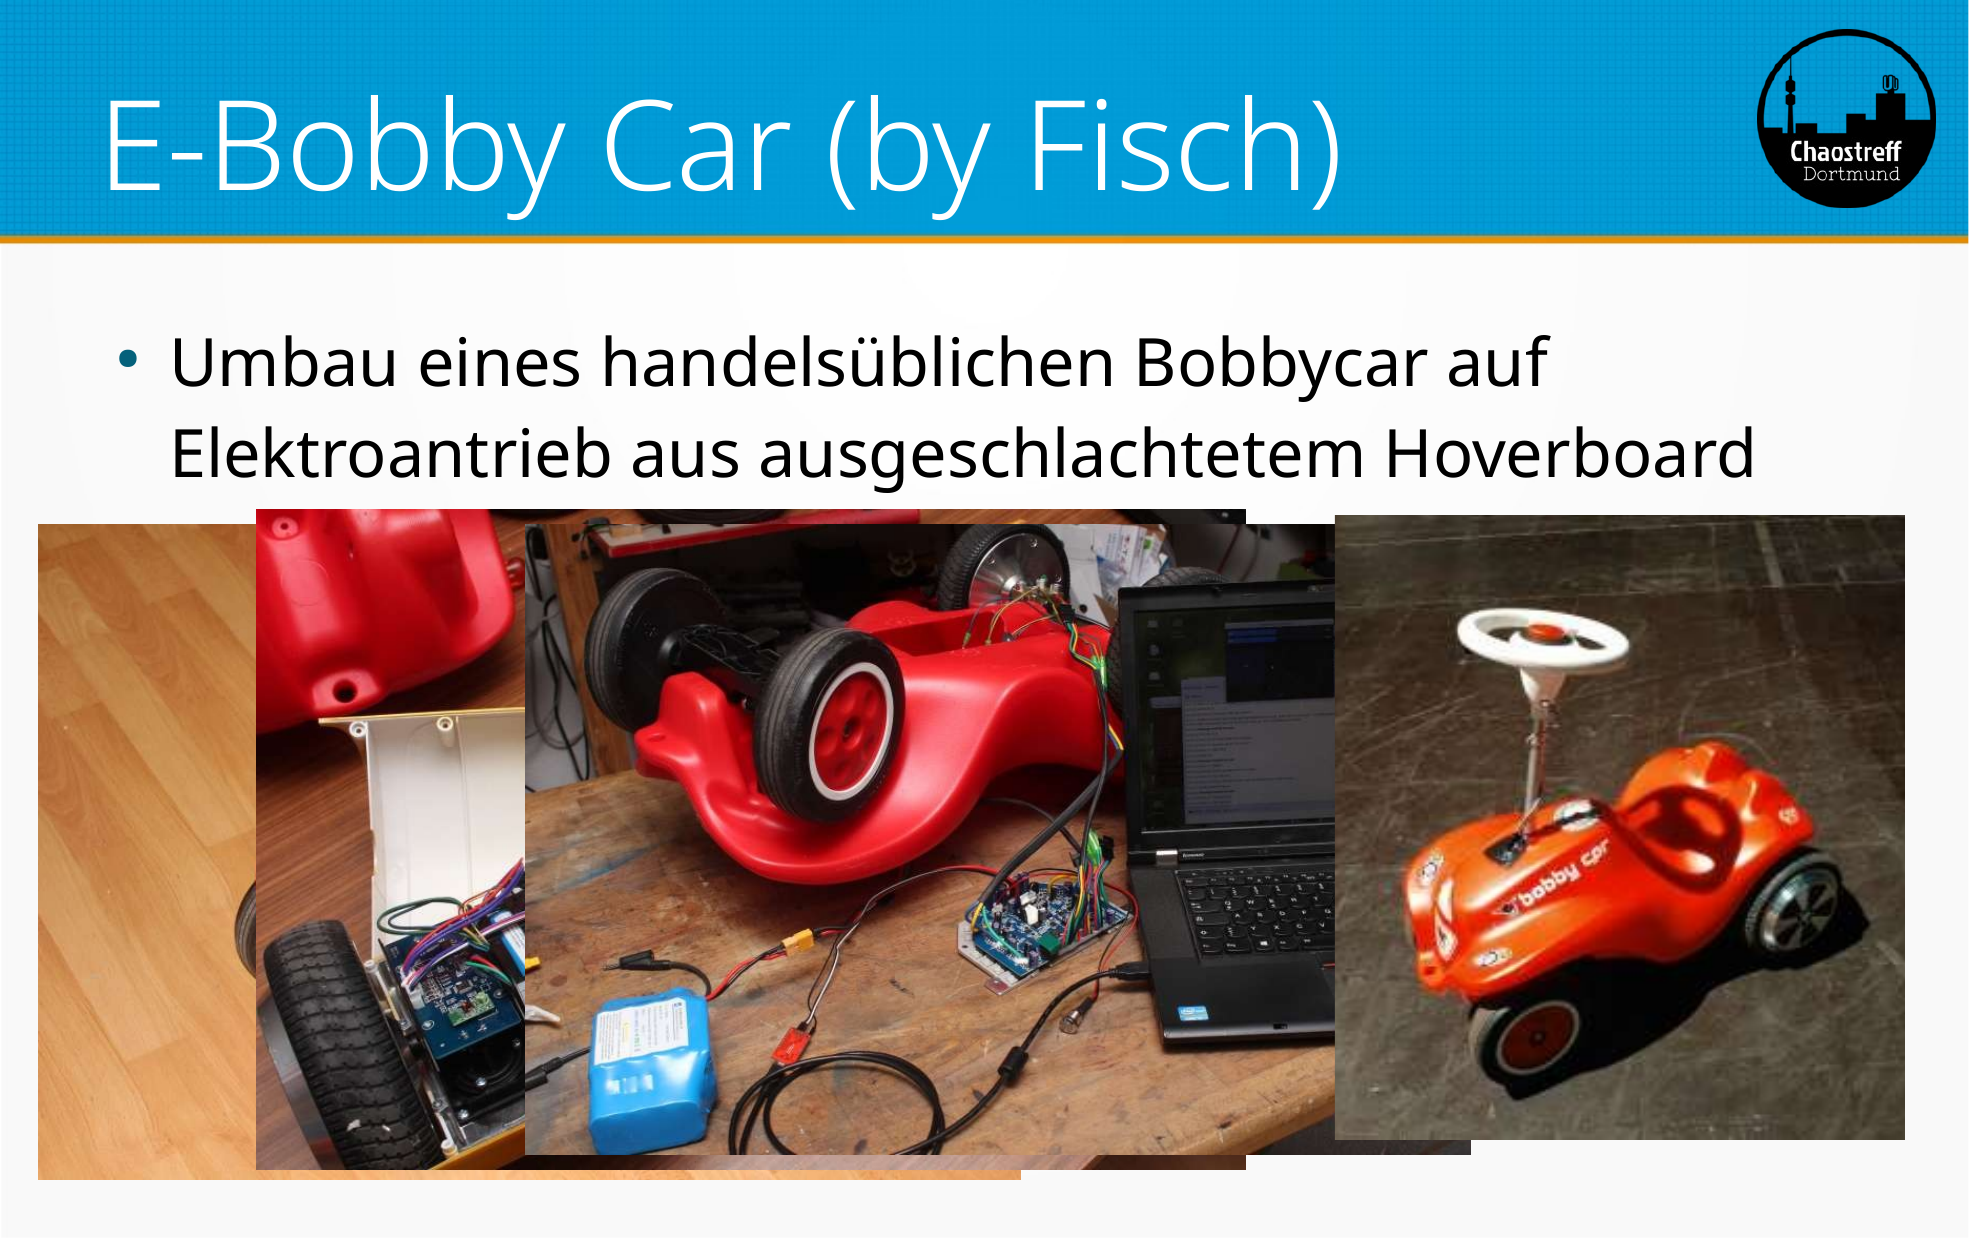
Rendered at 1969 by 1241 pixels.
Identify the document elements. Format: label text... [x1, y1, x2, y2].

picture [1870, 34, 1935, 204]
title E-Bobby Car (by Fisch) [98, 19, 1870, 227]
list Umbau eines handelsüblichen Bobbycar auf Elektroantrieb aus ausgeschlachtetem Hoverboard [98, 315, 1861, 524]
picture [0, 233, 1969, 1241]
